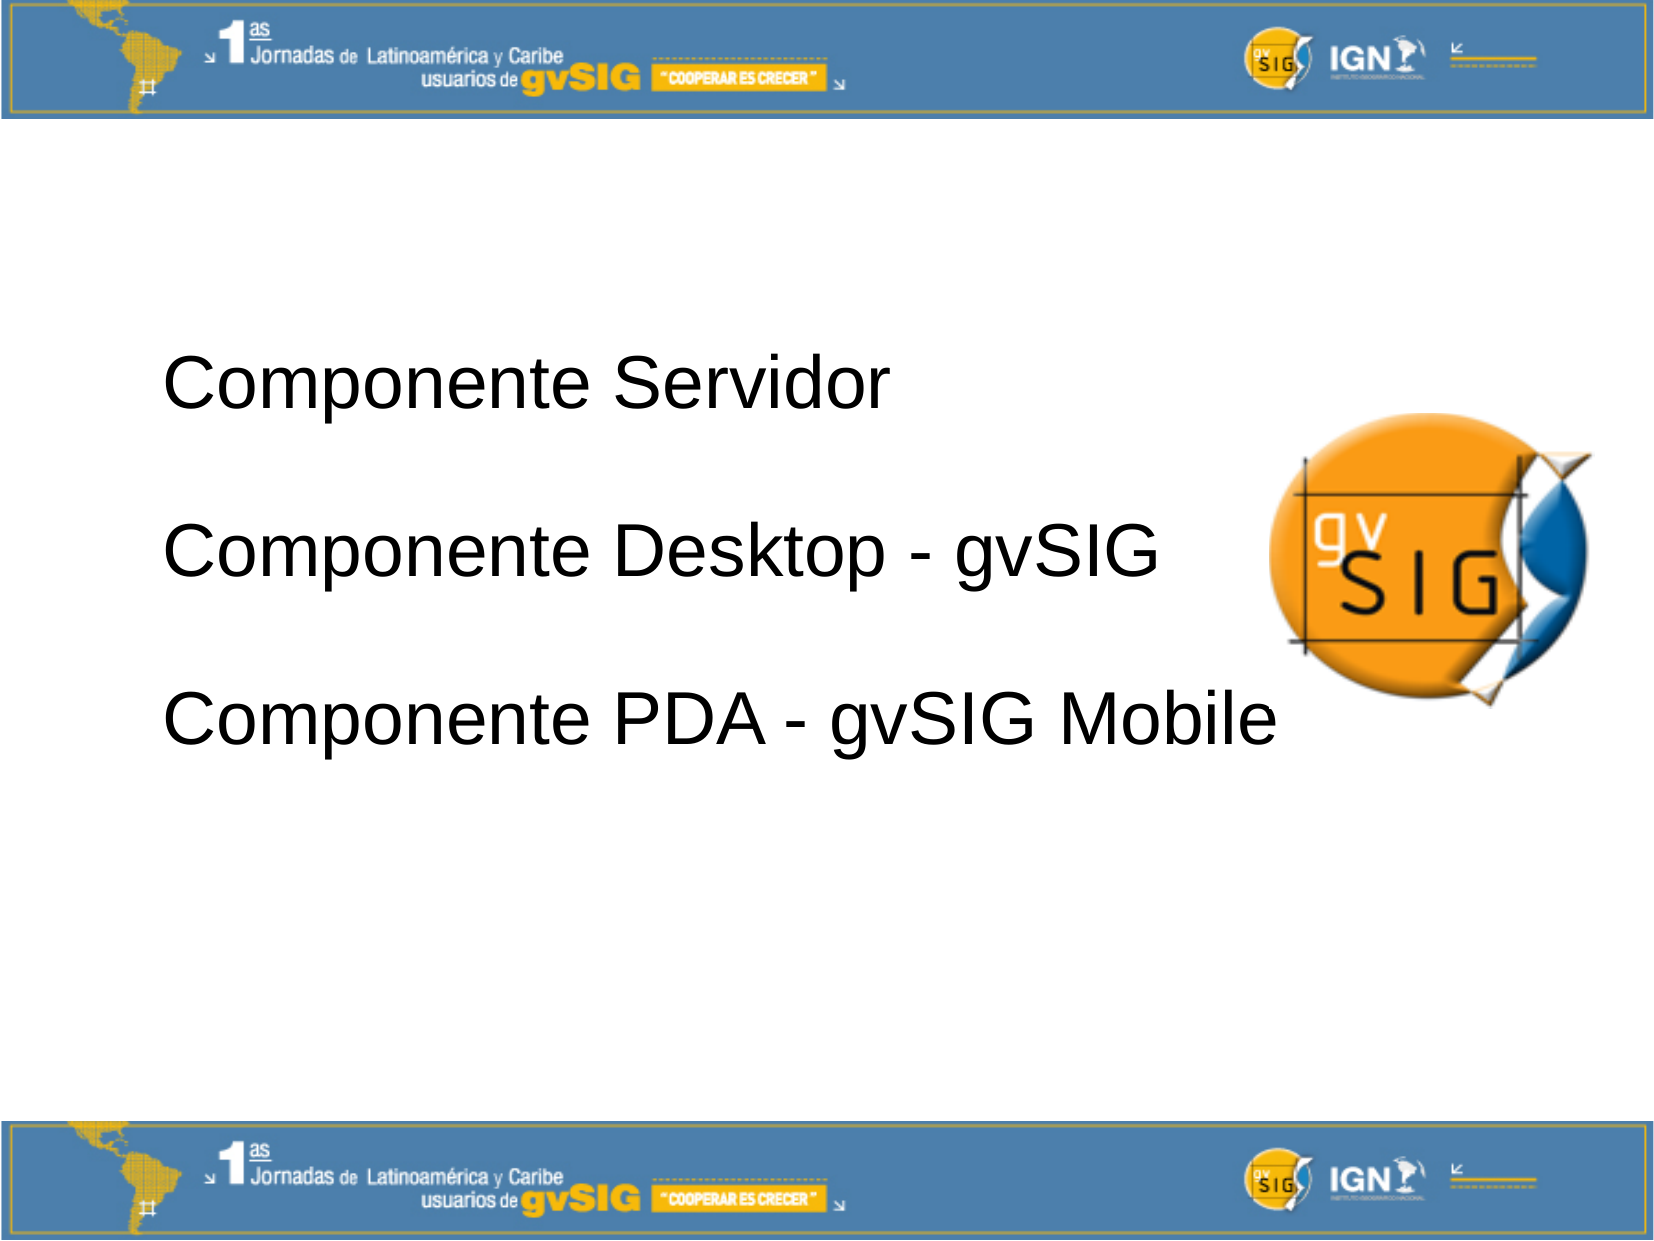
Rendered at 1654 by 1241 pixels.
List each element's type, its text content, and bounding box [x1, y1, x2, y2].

picture [0, 0, 1654, 119]
picture [1269, 413, 1595, 709]
picture [0, 1121, 1654, 1241]
text_box Componente Servidor Componente Desktop - gvSIG Componente PDA - gvSIG Mobile [147, 333, 1536, 857]
